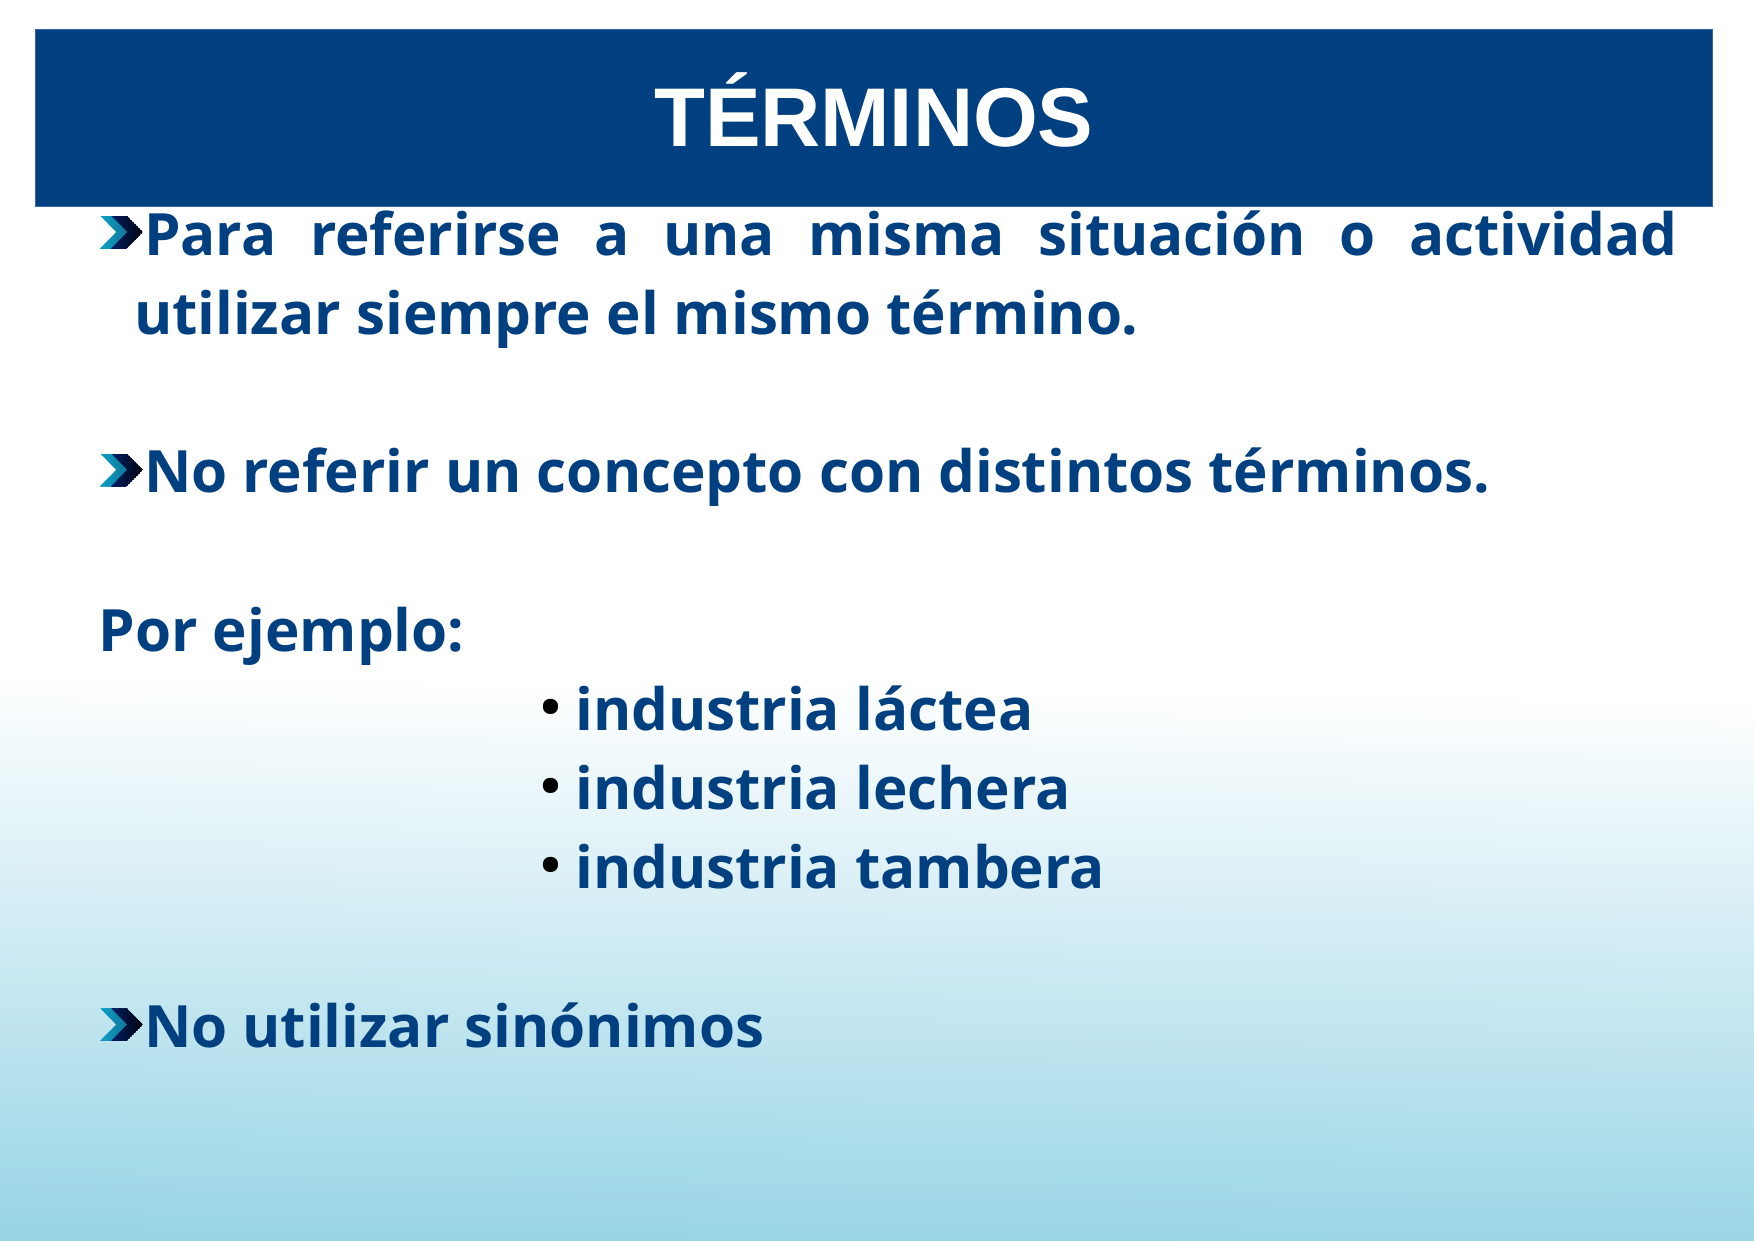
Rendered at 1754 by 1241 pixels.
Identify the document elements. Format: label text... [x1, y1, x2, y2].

text_box TÉRMINOS [35, 29, 1713, 207]
subtitle Para referirse a una misma situación o actividad utilizar siempre el mismo término. No referir un concepto con distintos términos. Por ejemplo: industria láctea industria lechera industria tambera No utilizar sinónimos [98, 207, 1678, 1182]
